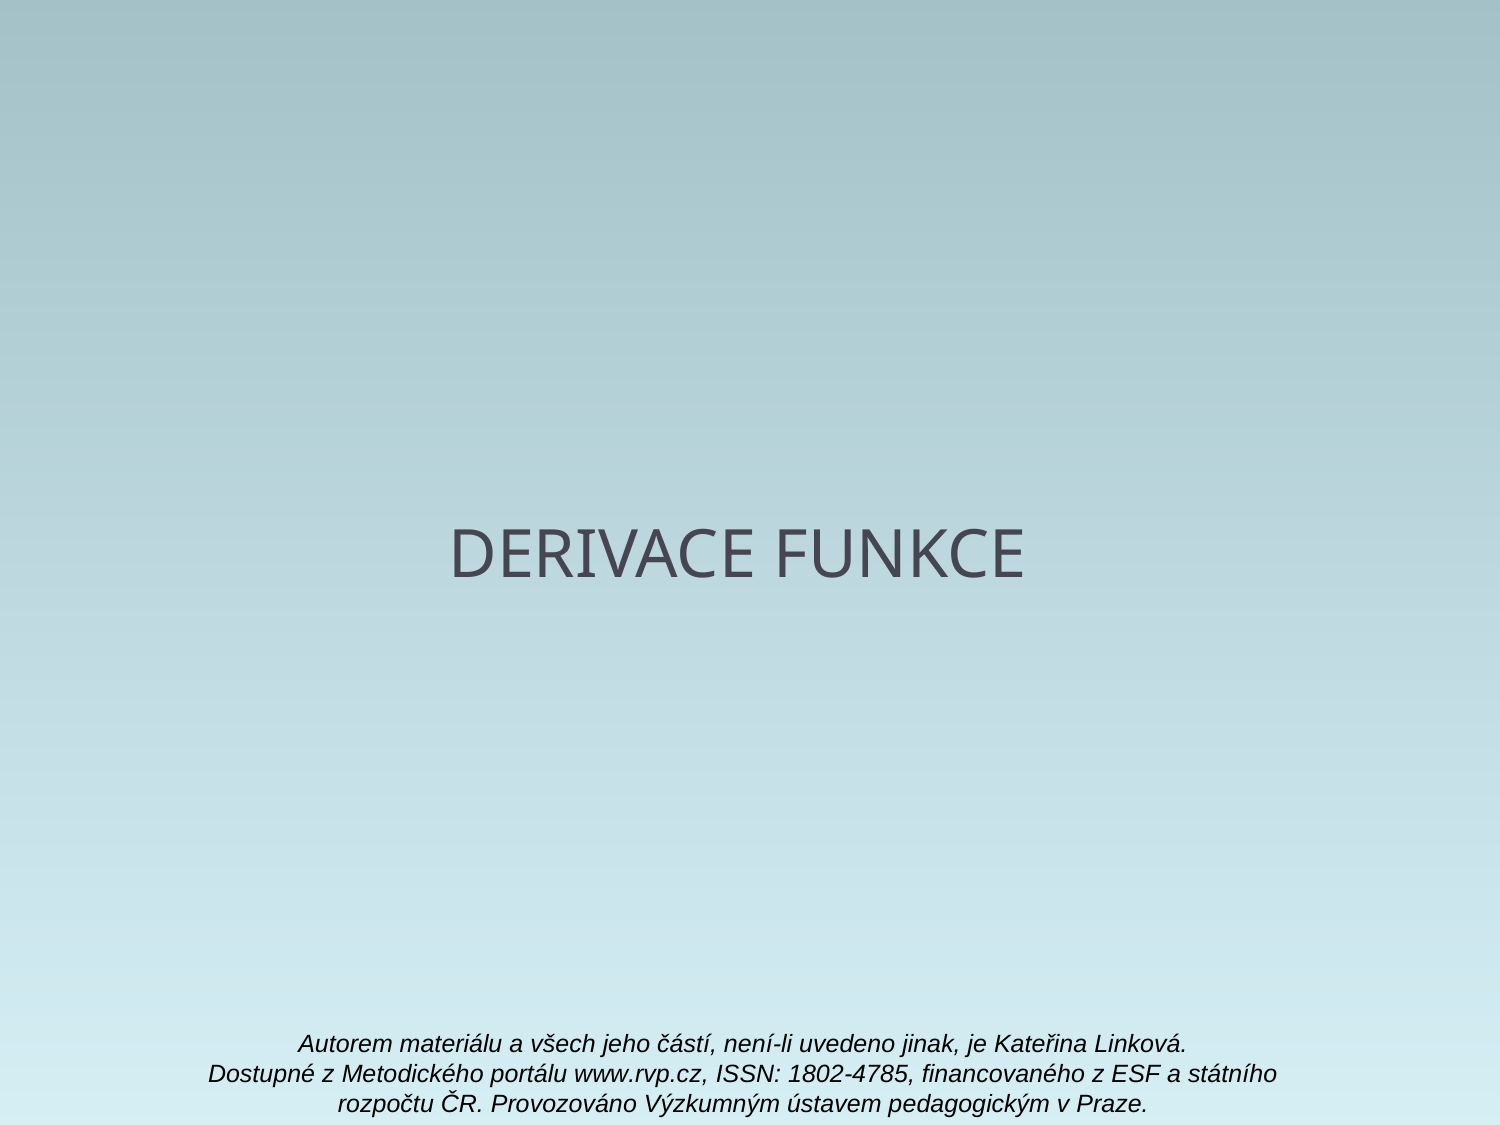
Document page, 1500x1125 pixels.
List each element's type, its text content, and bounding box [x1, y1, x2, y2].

title DERIVACE FUNKCE [100, 444, 1376, 598]
text_box Autorem materiálu a všech jeho částí, není-li uvedeno jinak, je Kateřina Linková. Dostupné z Metodického portálu www.rvp.cz, ISSN: 1802-4785, financovaného z ESF a státního rozpočtu ČR. Provozováno Výzkumným ústavem pedagogickým v Praze. [147, 1020, 1341, 1125]
